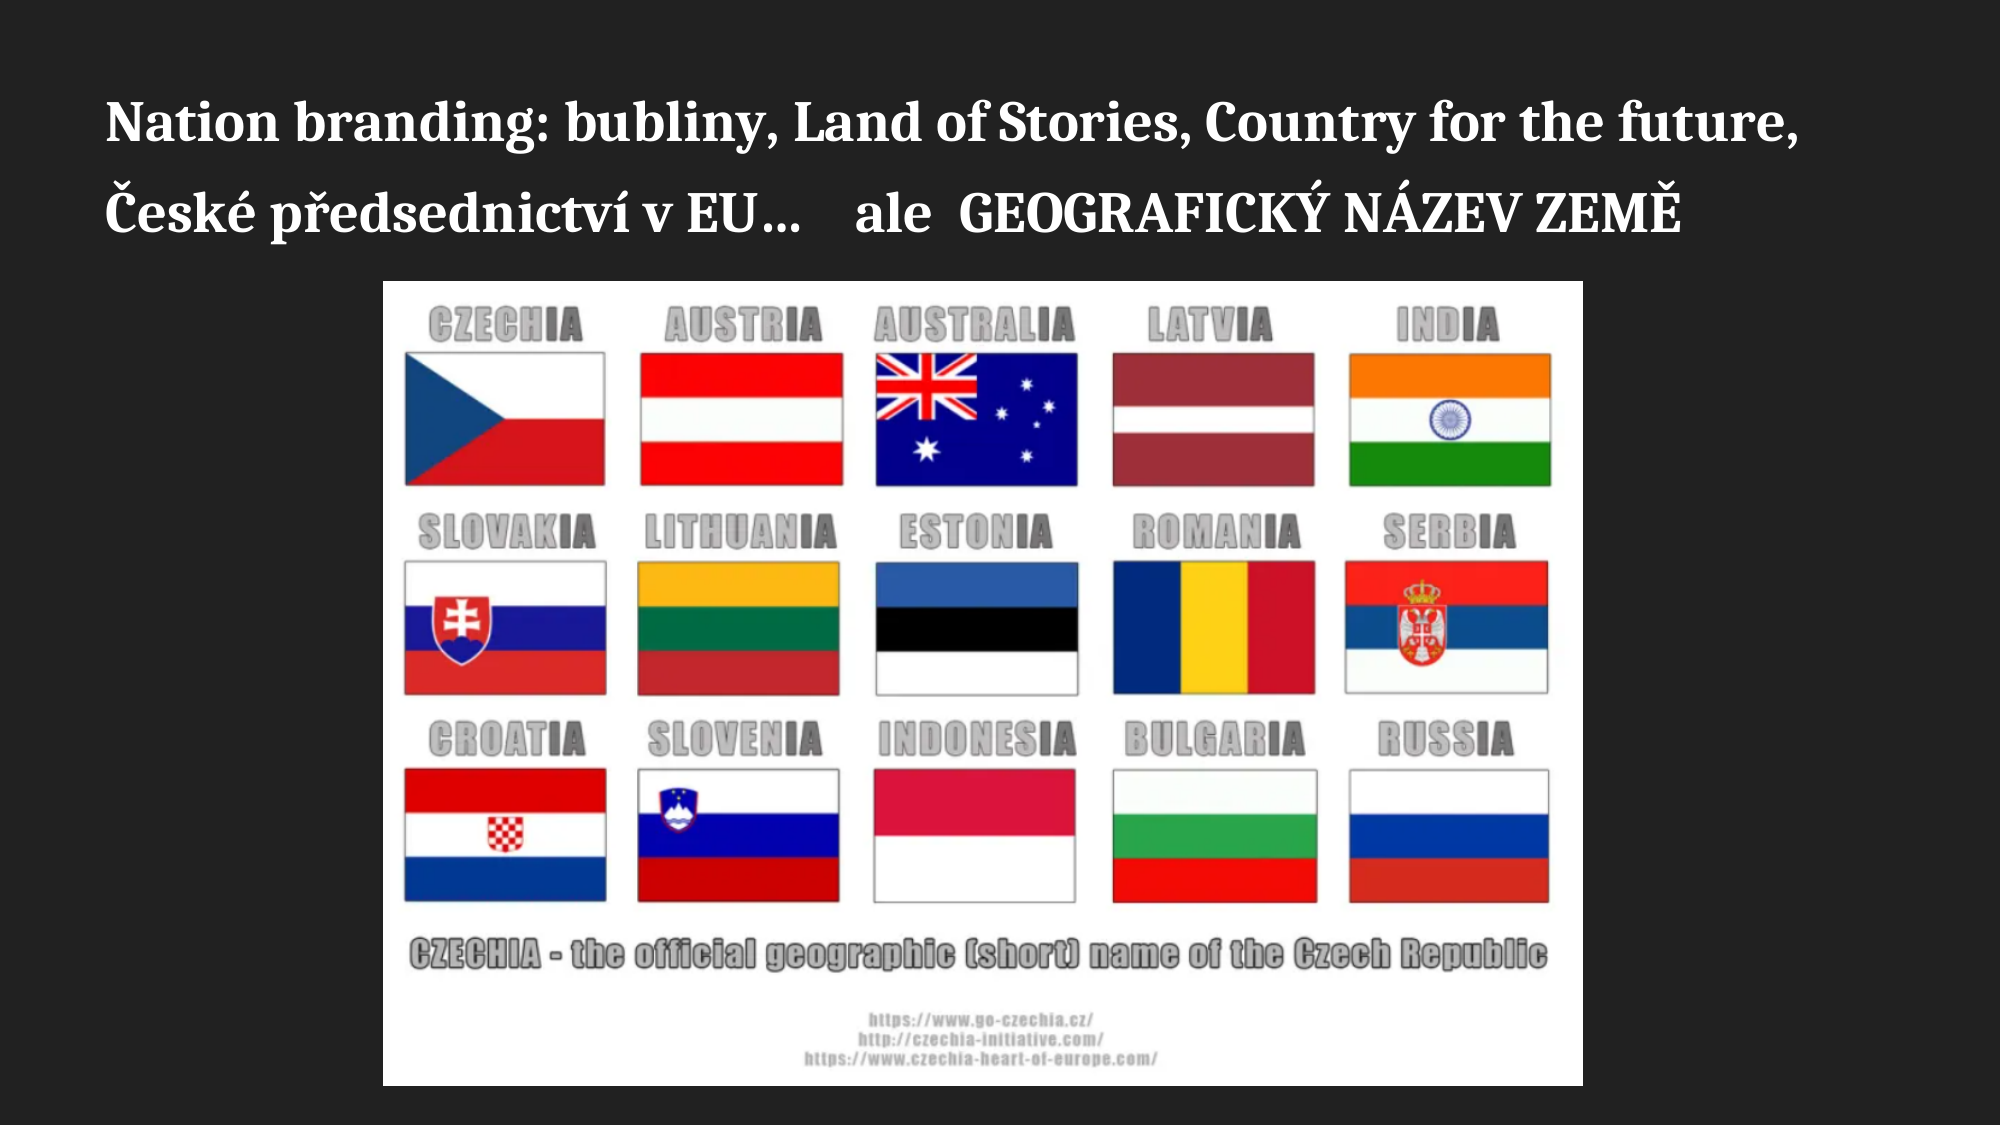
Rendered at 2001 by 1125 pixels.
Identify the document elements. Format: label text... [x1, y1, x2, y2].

picture [383, 281, 1583, 1086]
text_box Nation branding: bubliny, Land of Stories, Country for the future, České předsednictví v EU… ale GEOGRAFICKÝ NÁZEV ZEMĚ [90, 71, 1876, 252]
